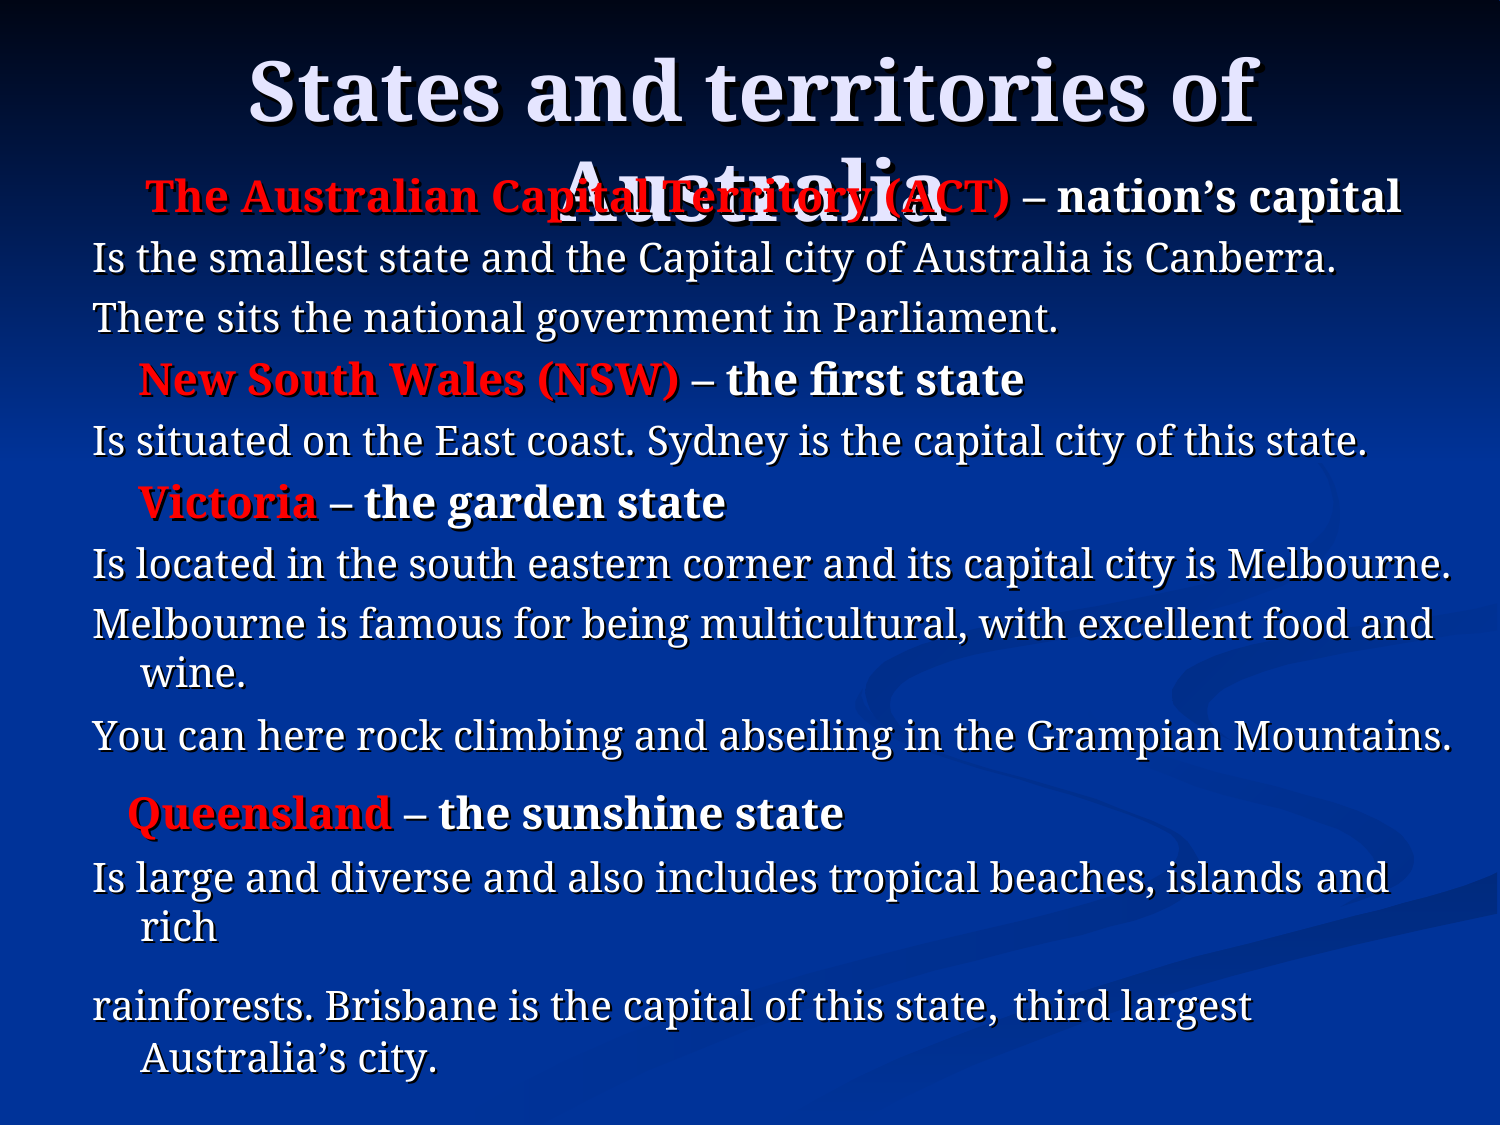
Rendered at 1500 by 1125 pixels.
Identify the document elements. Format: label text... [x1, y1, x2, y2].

title States and territories of Australia [76, 31, 1427, 160]
list The Australian Capital Territory (ACT) – nation’s capital Is the smallest state and the Capital city of Australia is Canberra. There sits the national government in Parliament. New South Wales (NSW) – the first state Is situated on the East coast. Sydney is the capital city of this state. Victoria – the garden state Is located in the south eastern corner and its capital city is Melbourne. Melbourne is famous for being multicultural, with excellent food and wine. You can here rock climbing and abseiling in the Grampian Mountains. Queensland – the sunshine state Is large and diverse and also includes tropical beaches, islands and rich rainforests. Brisbane is the capital of this state, third largest Australia’s city. [29, 160, 1471, 1095]
